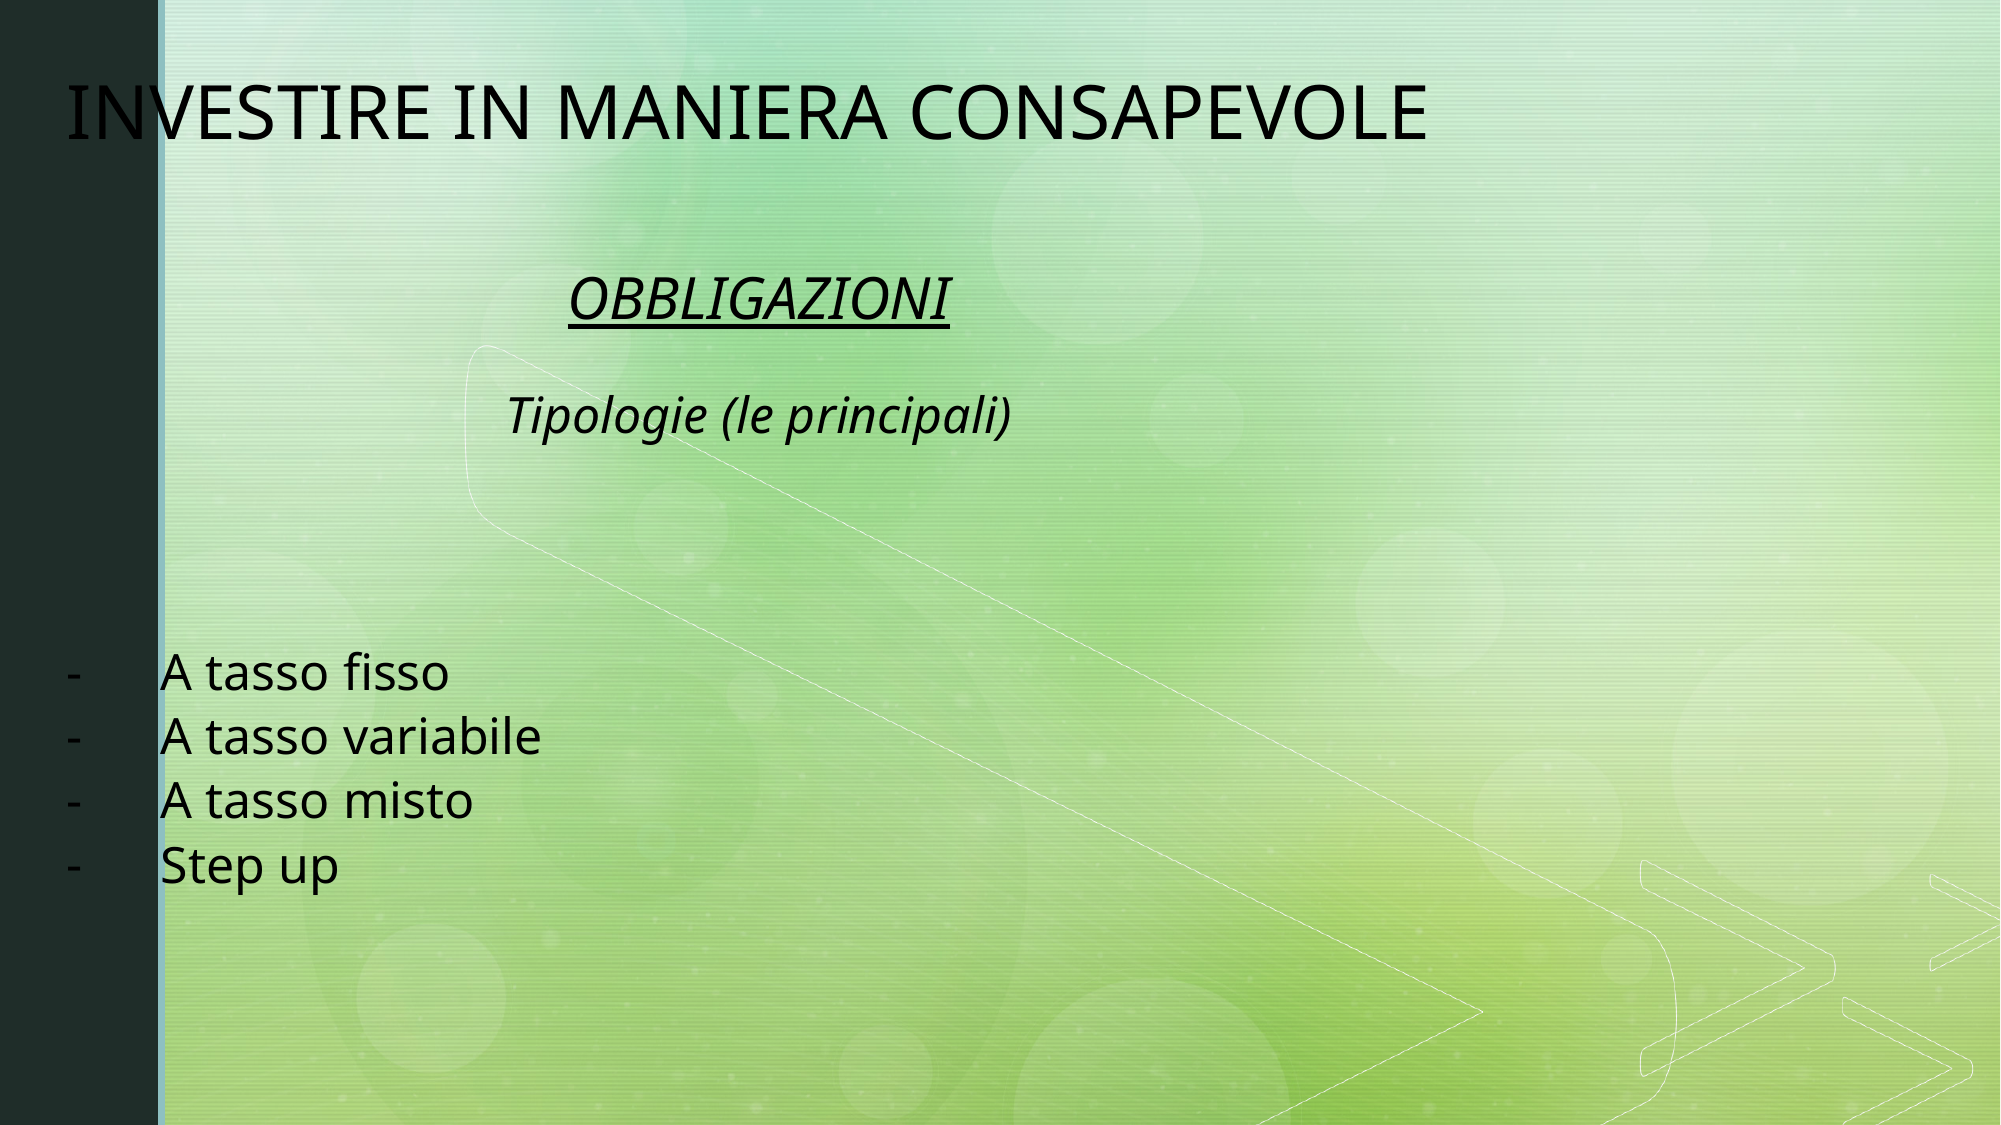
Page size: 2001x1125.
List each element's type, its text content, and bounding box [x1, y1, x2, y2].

text_box INVESTIRE IN MANIERA CONSAPEVOLE OBBLIGAZIONI Tipologie (le principali) A tasso fisso A tasso variabile A tasso misto Step up [51, 50, 1949, 906]
